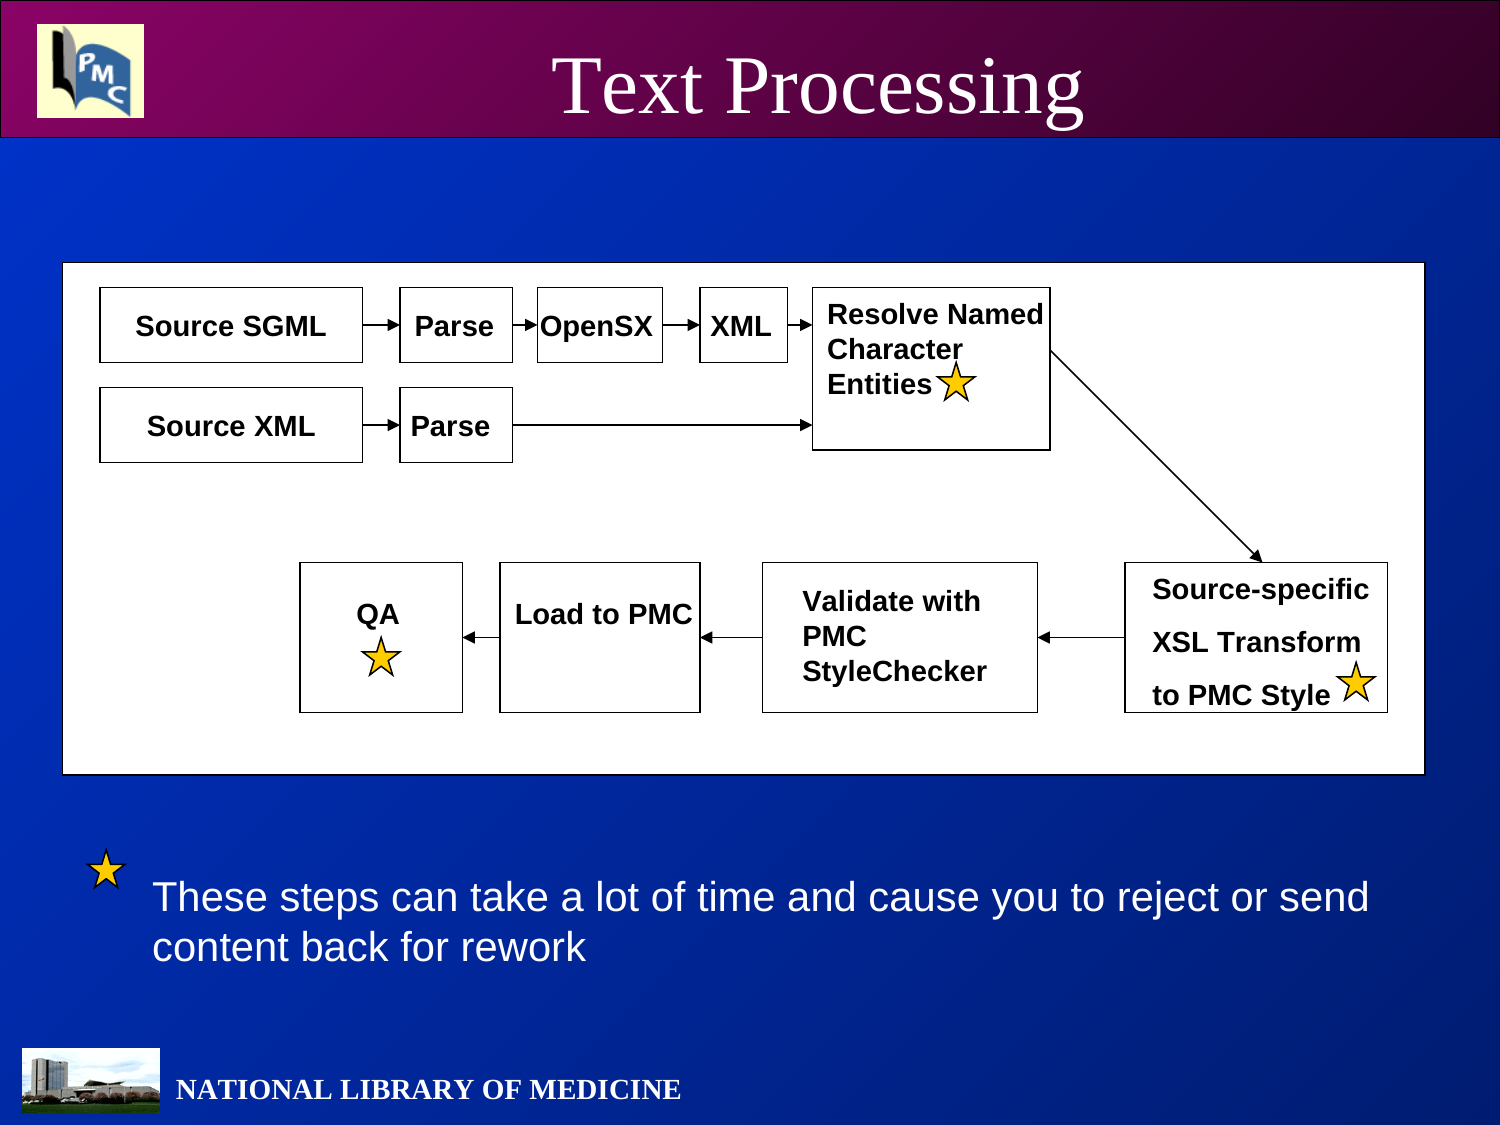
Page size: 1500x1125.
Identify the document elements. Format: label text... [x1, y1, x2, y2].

text_box These steps can take a lot of time and cause you to reject or send content back for rework [137, 862, 1401, 978]
text_box [62, 262, 1426, 775]
text_box Parse [387, 399, 513, 451]
text_box Source SGML [99, 287, 363, 363]
text_box Source-specific XSL Transform to PMC Style [1137, 562, 1388, 720]
picture [22, 1048, 160, 1113]
text_box Resolve Named Character Entities [812, 287, 1075, 408]
text_box XML [687, 299, 801, 351]
text_box QA [324, 587, 438, 638]
text_box Load to PMC [500, 587, 713, 638]
text_box Parse [399, 299, 526, 351]
text_box OpenSX [526, 299, 687, 351]
text_box Source XML [99, 387, 363, 463]
text_box Validate with PMC StyleChecker [787, 574, 1013, 696]
text_box [87, 849, 126, 888]
title Text Processing [174, 22, 1463, 138]
